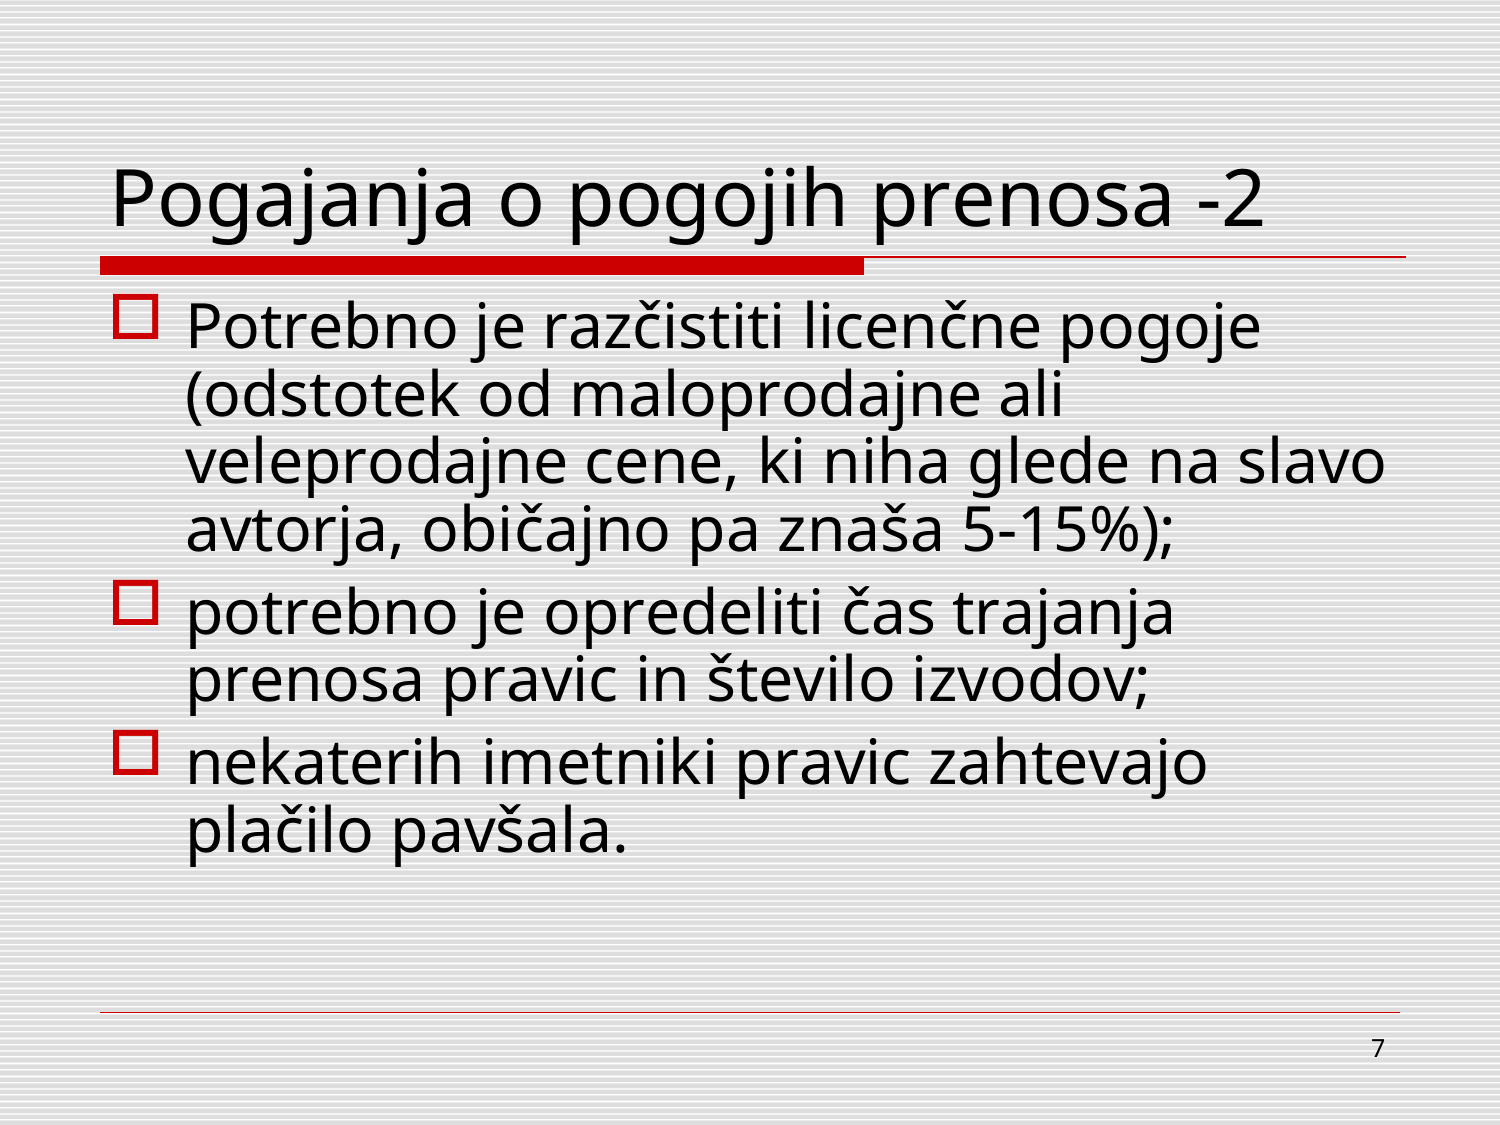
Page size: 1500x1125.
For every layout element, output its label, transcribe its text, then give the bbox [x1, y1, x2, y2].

text_box <number> [1074, 1024, 1401, 1103]
list Potrebno je razčistiti licenčne pogoje (odstotek od maloprodajne ali veleprodajne cene, ki niha glede na slavo avtorja, običajno pa znaša 5-15%); potrebno je opredeliti čas trajanja prenosa pravic in število izvodov; nekaterih imetniki pravic zahtevajo plačilo pavšala. [92, 287, 1406, 988]
picture [0, 0, 1500, 1125]
title Pogajanja o pogojih prenosa -2 [94, 49, 1407, 250]
